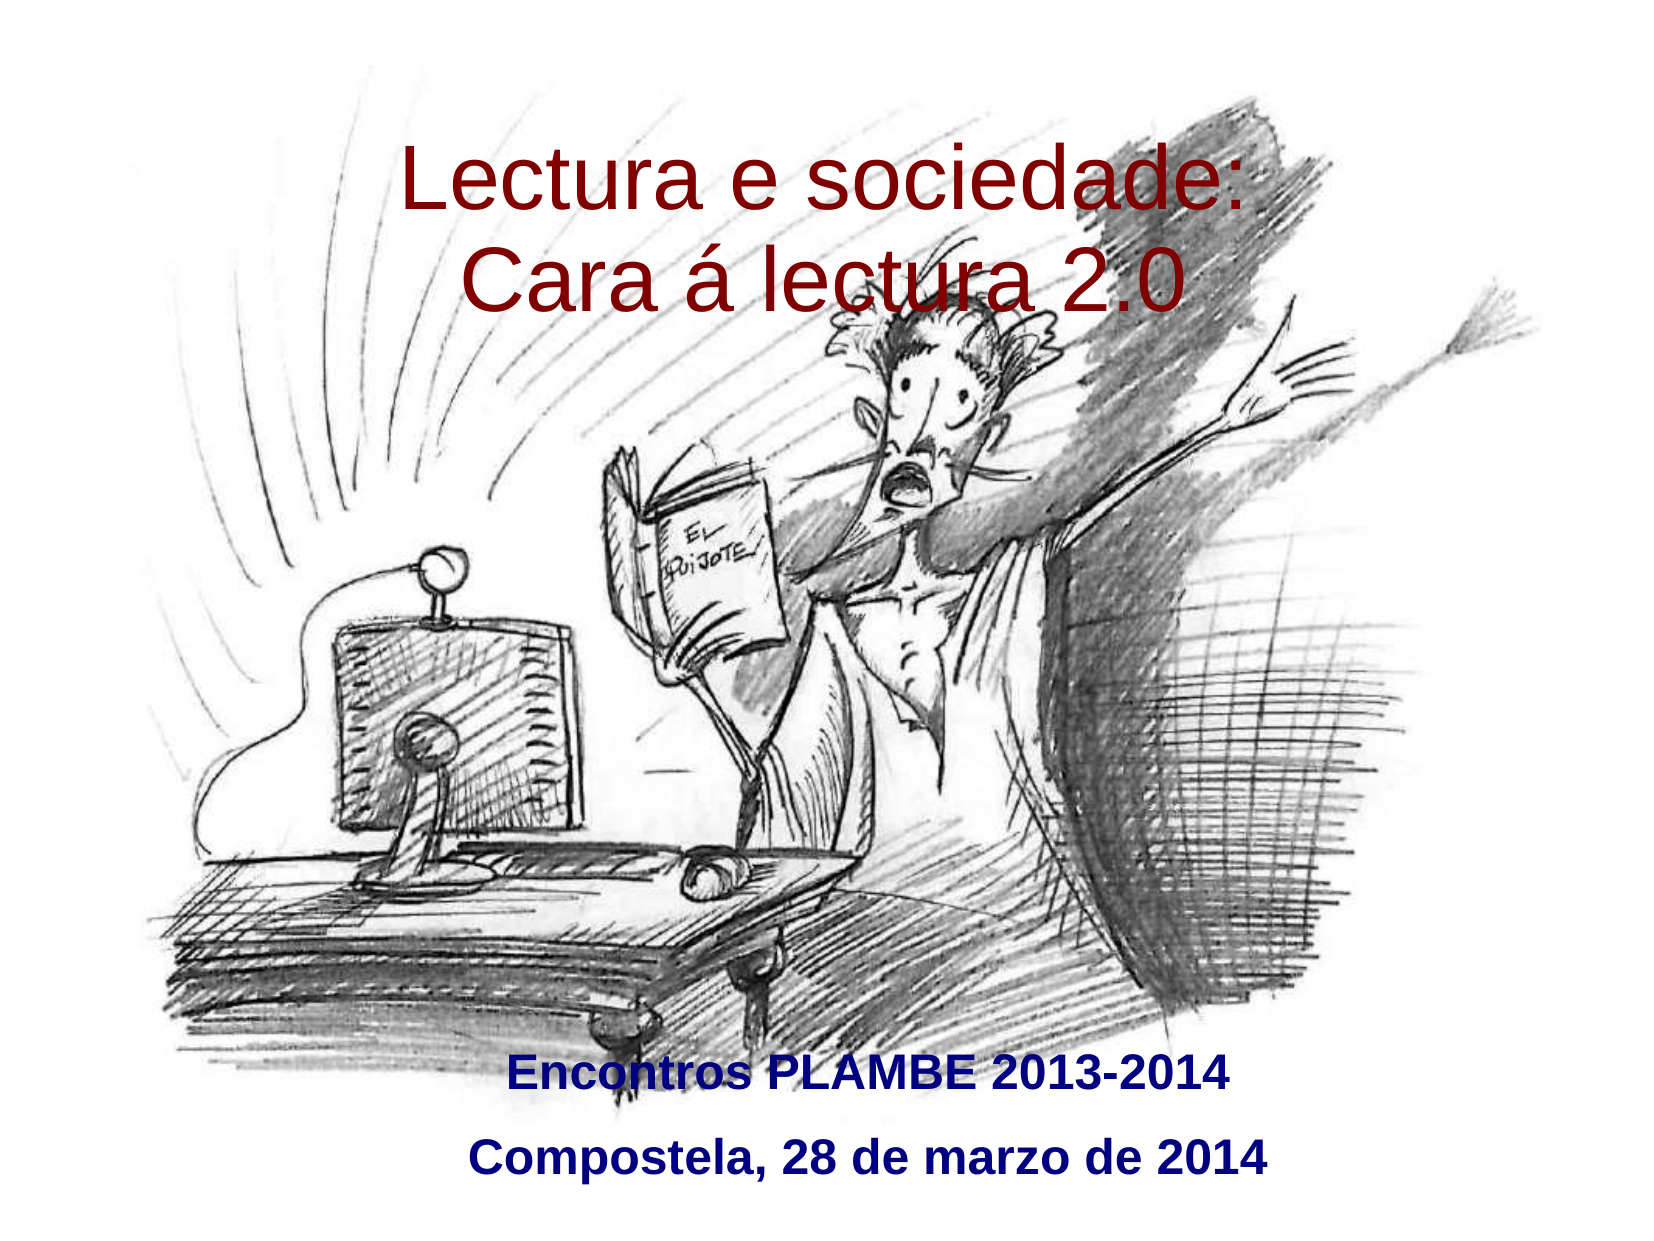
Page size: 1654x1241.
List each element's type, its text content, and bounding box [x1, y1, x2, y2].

list Encontros PLAMBE 2013-2014 Compostela, 28 de marzo de 2014 [127, 873, 1538, 1193]
title Lectura e sociedade: Cara á lectura 2.0 [85, 23, 1563, 332]
picture [127, 332, 1552, 1125]
